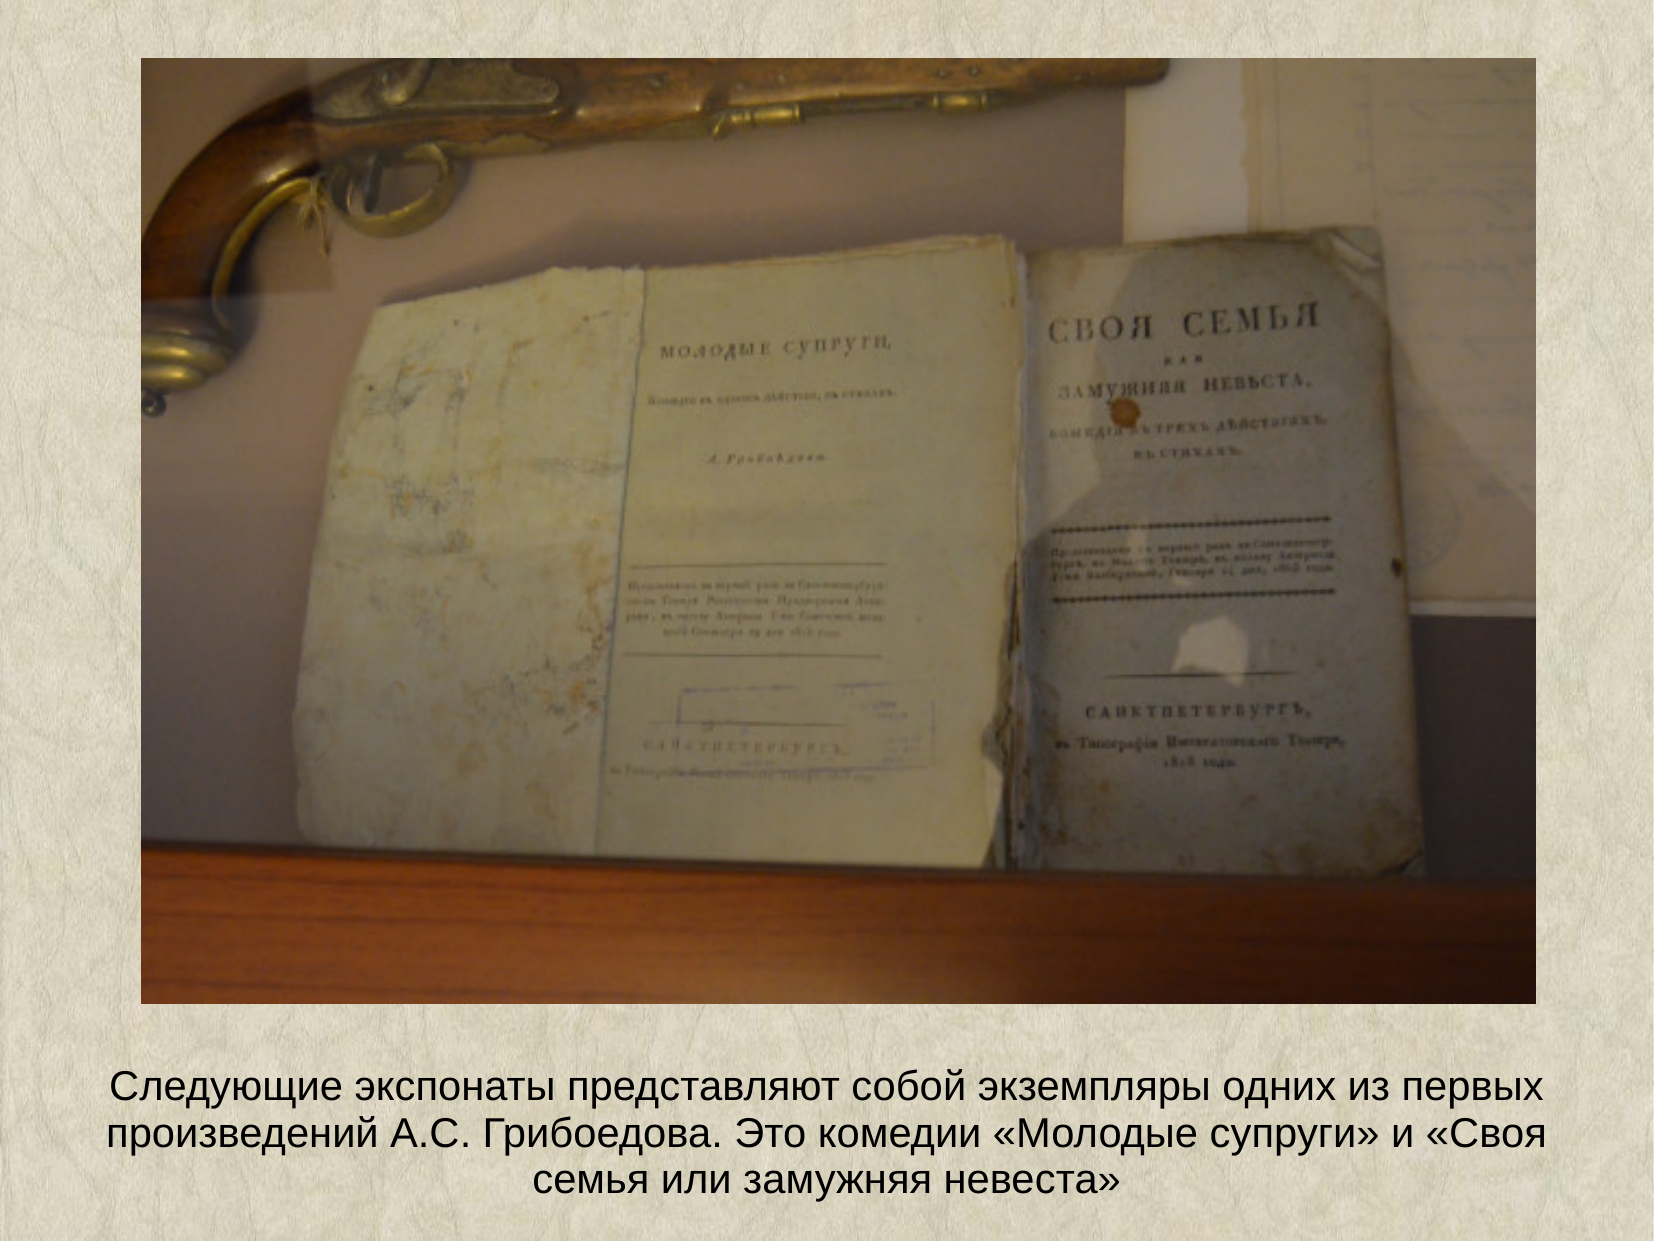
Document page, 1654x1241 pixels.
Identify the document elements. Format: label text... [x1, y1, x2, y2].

picture [0, 0, 1654, 1241]
list Следующие экспонаты представляют собой экземпляры одних из первых произведений А.С. Грибоедова. Это комедии «Молодые супруги» и «Своя семья или замужняя невеста» [82, 1062, 1571, 1241]
